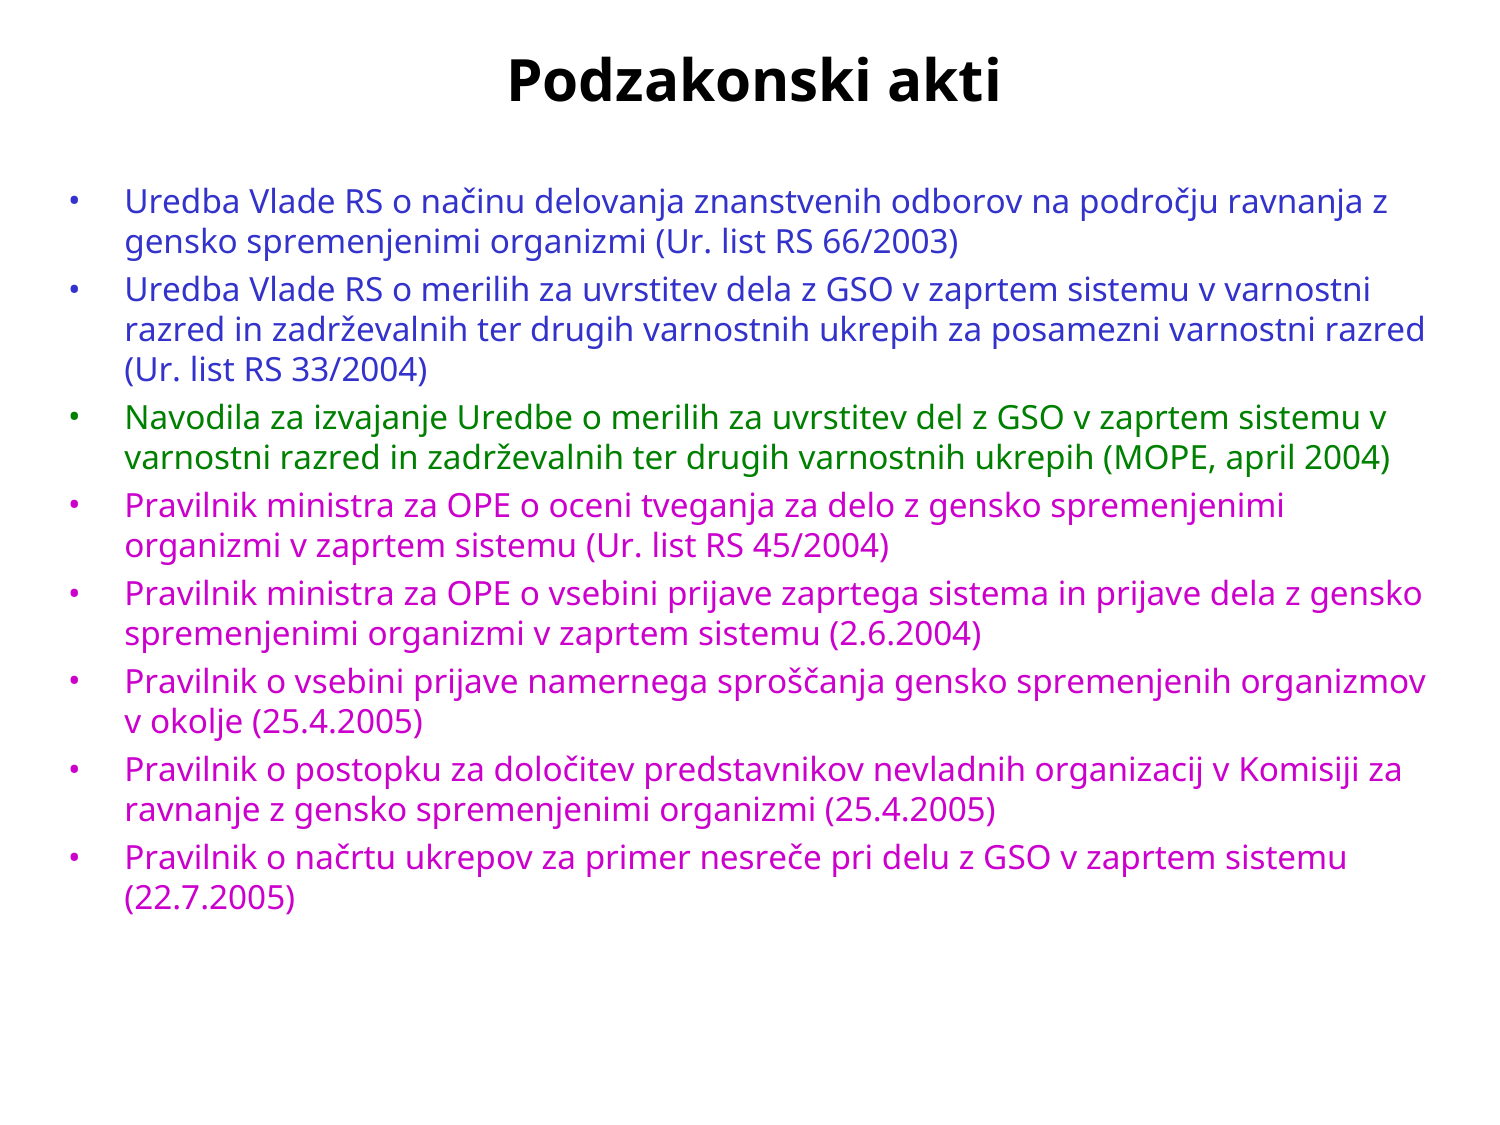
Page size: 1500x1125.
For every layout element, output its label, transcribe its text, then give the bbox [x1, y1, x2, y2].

list Uredba Vlade RS o načinu delovanja znanstvenih odborov na področju ravnanja z gensko spremenjenimi organizmi (Ur. list RS 66/2003) Uredba Vlade RS o merilih za uvrstitev dela z GSO v zaprtem sistemu v varnostni razred in zadrževalnih ter drugih varnostnih ukrepih za posamezni varnostni razred (Ur. list RS 33/2004) Navodila za izvajanje Uredbe o merilih za uvrstitev del z GSO v zaprtem sistemu v varnostni razred in zadrževalnih ter drugih varnostnih ukrepih (MOPE, april 2004) Pravilnik ministra za OPE o oceni tveganja za delo z gensko spremenjenimi organizmi v zaprtem sistemu (Ur. list RS 45/2004) Pravilnik ministra za OPE o vsebini prijave zaprtega sistema in prijave dela z gensko spremenjenimi organizmi v zaprtem sistemu (2.6.2004) Pravilnik o vsebini prijave namernega sproščanja gensko spremenjenih organizmov v okolje (25.4.2005) Pravilnik o postopku za določitev predstavnikov nevladnih organizacij v Komisiji za ravnanje z gensko spremenjenimi organizmi (25.4.2005) Pravilnik o načrtu ukrepov za primer nesreče pri delu z GSO v zaprtem sistemu (22.7.2005) [53, 172, 1459, 925]
title Podzakonski akti [116, 35, 1392, 121]
